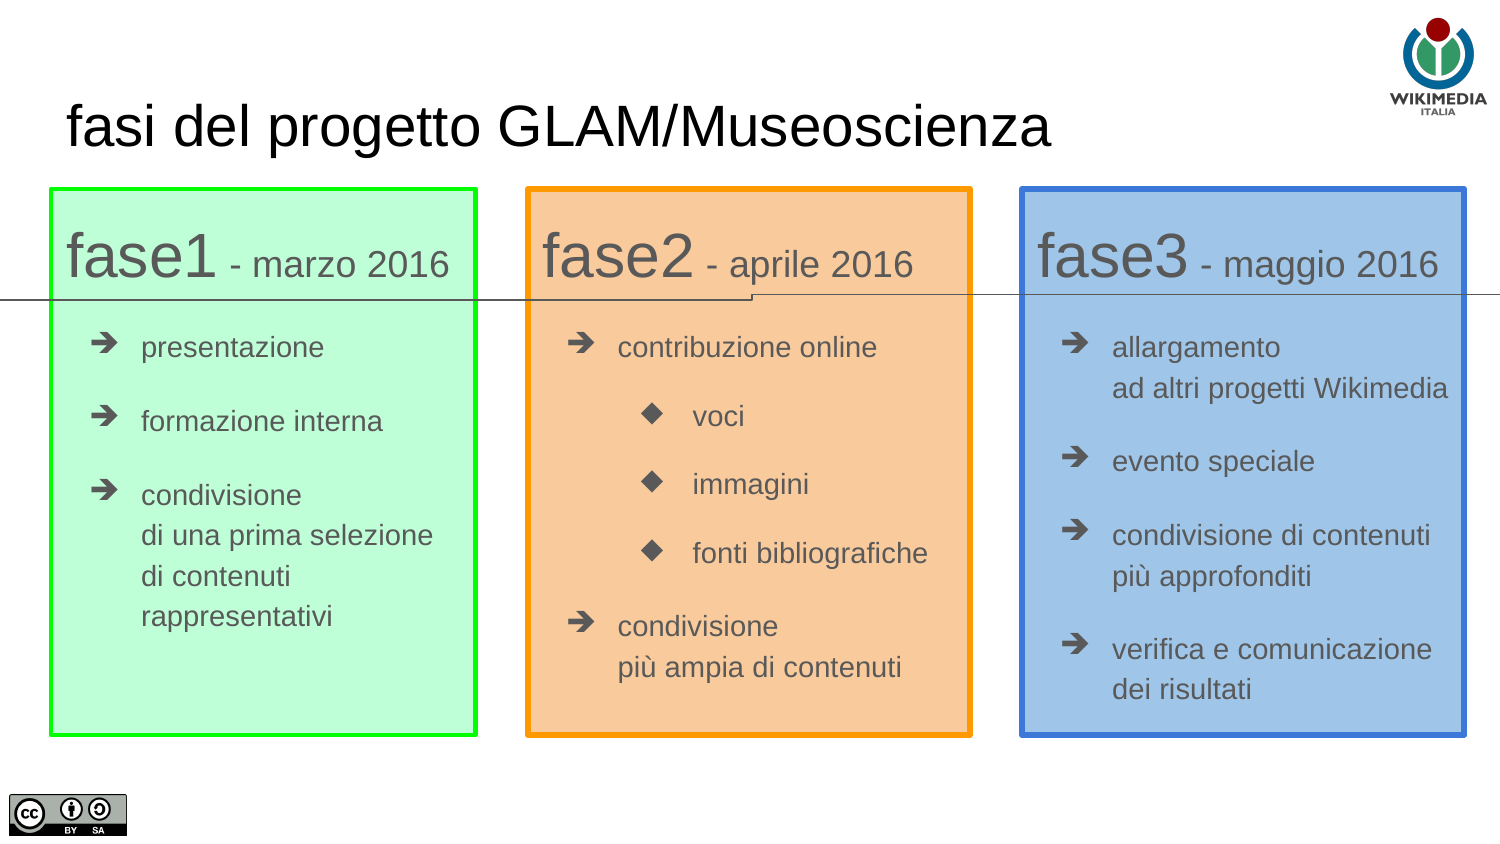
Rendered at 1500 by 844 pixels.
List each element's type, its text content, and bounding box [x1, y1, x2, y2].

list fase2 - aprile 2016 contribuzione online voci immagini fonti bibliografiche condivisione più ampia di contenuti [527, 189, 970, 299]
picture [9, 794, 127, 836]
list fase3 - maggio 2016 allargamento ad altri progetti Wikimedia evento speciale condivisione di contenuti più approfonditi verifica e comunicazione dei risultati [1022, 189, 1465, 294]
list fase3 - maggio 2016 allargamento ad altri progetti Wikimedia evento speciale condivisione di contenuti più approfonditi verifica e comunicazione dei risultati [1022, 295, 1465, 735]
list fase2 - aprile 2016 contribuzione online voci immagini fonti bibliografiche condivisione più ampia di contenuti [527, 295, 970, 735]
title fasi del progetto GLAM/Museoscienza [51, 72, 1449, 167]
list fase1 - marzo 2016 presentazione formazione interna condivisione di una prima selezione di contenuti rappresentativi [51, 189, 476, 299]
list fase1 - marzo 2016 presentazione formazione interna condivisione di una prima selezione di contenuti rappresentativi [51, 301, 476, 735]
picture [1389, 17, 1488, 116]
